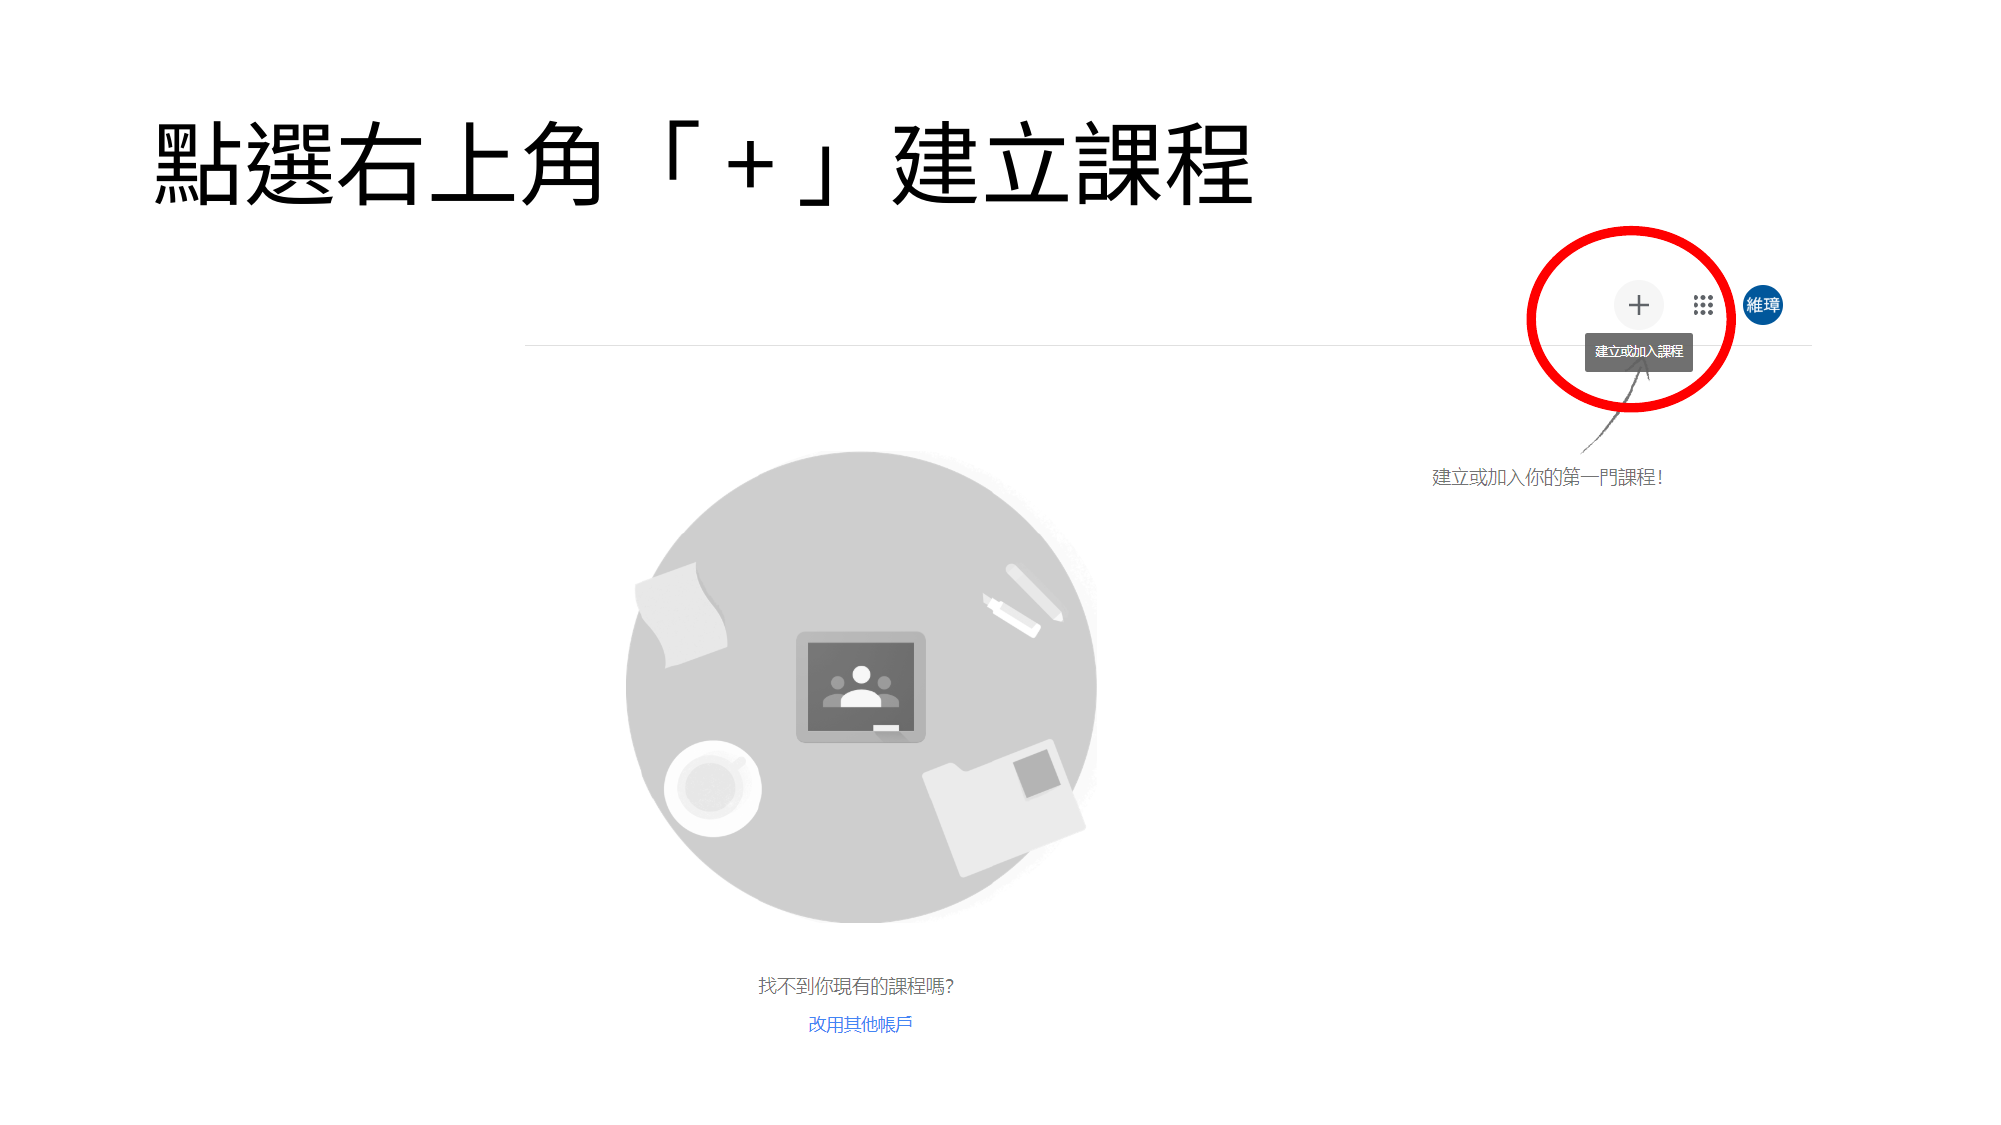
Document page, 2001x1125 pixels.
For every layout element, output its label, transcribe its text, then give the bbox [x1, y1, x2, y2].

picture [525, 278, 1812, 1063]
picture [1536, 278, 1726, 403]
title 點選右上角「+」建立課程 [137, 59, 1863, 278]
